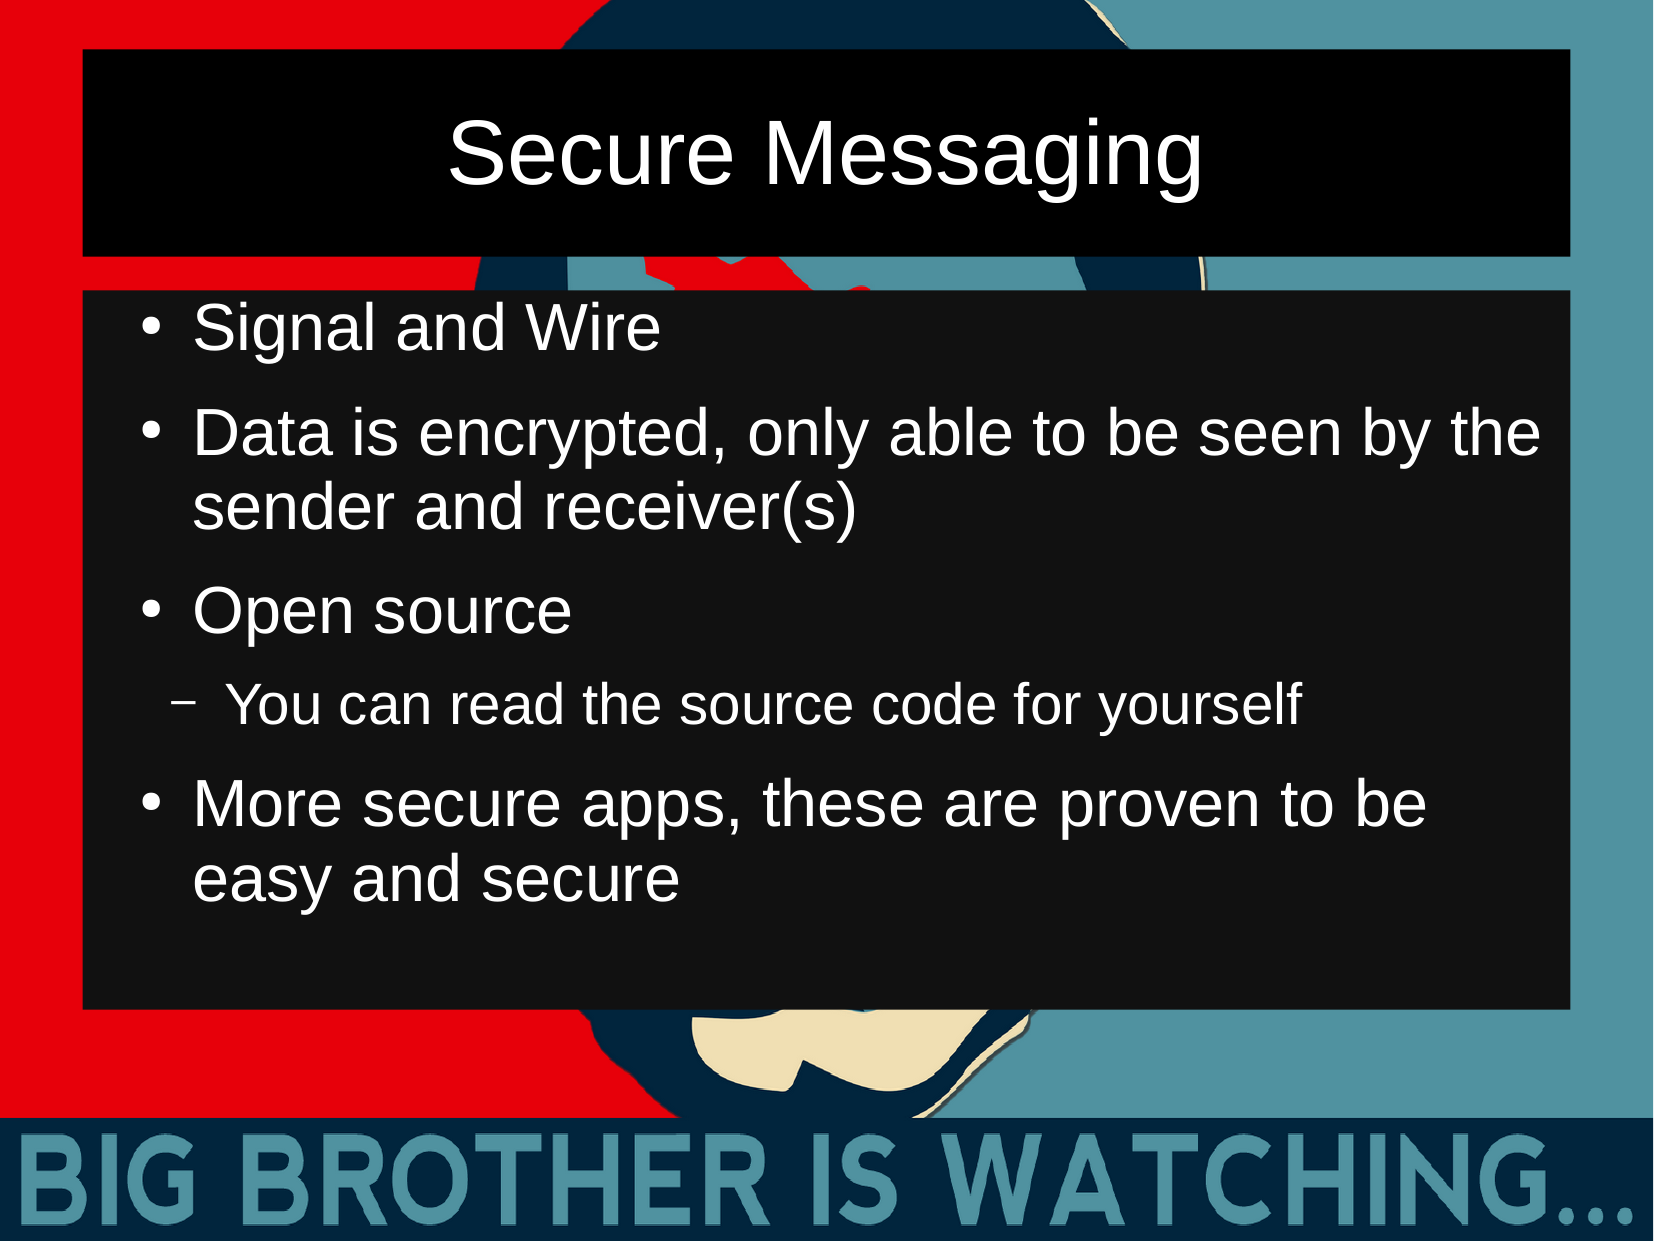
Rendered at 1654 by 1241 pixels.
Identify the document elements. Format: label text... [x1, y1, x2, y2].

title Secure Messaging [82, 49, 1571, 257]
picture [0, 0, 1654, 1241]
list Signal and Wire Data is encrypted, only able to be seen by the sender and receiver(s) Open source You can read the source code for yourself More secure apps, these are proven to be easy and secure [82, 290, 1571, 1010]
